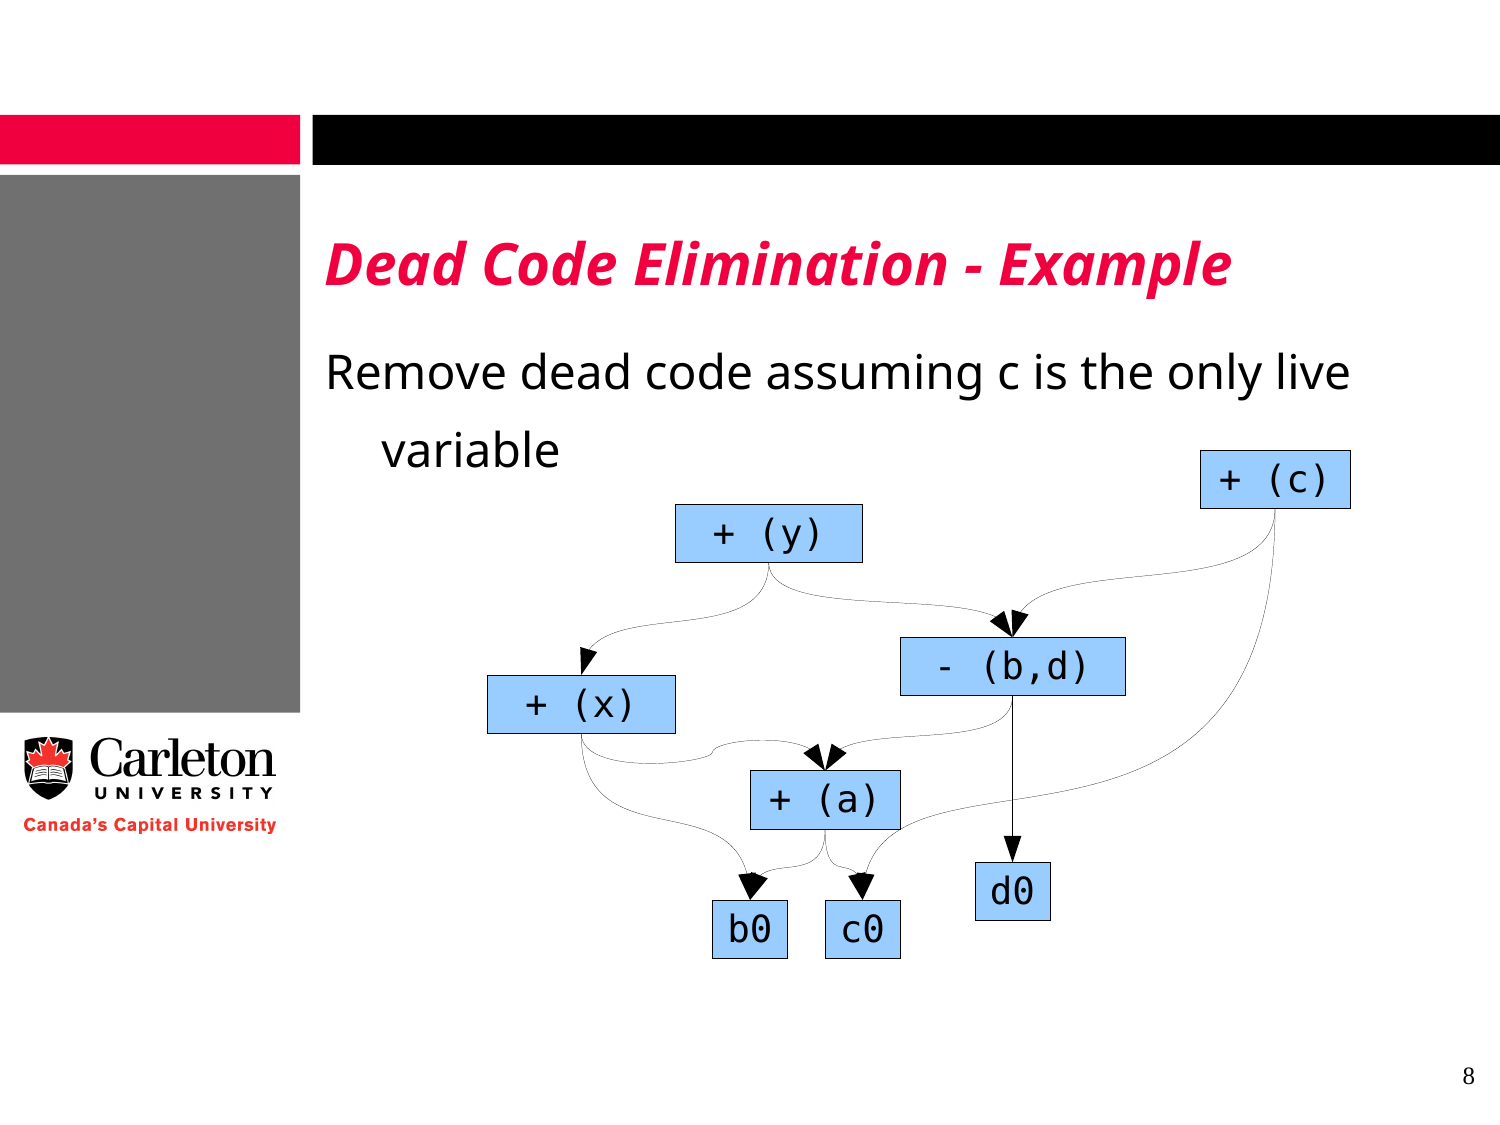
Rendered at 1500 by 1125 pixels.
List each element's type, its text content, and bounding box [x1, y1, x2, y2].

picture [24, 737, 276, 834]
text_box d0 [975, 862, 1051, 921]
text_box b0 [712, 900, 788, 959]
text_box + (a) [750, 770, 901, 830]
text_box c0 [825, 900, 901, 959]
title Dead Code Elimination - Example [324, 194, 1450, 324]
text_box + (y) [675, 504, 863, 563]
text_box + (c) [1200, 450, 1351, 509]
list Remove dead code assuming c is the only live variable [324, 324, 1450, 1036]
text_box + (x) [487, 675, 676, 734]
text_box - (b,d) [900, 637, 1126, 696]
